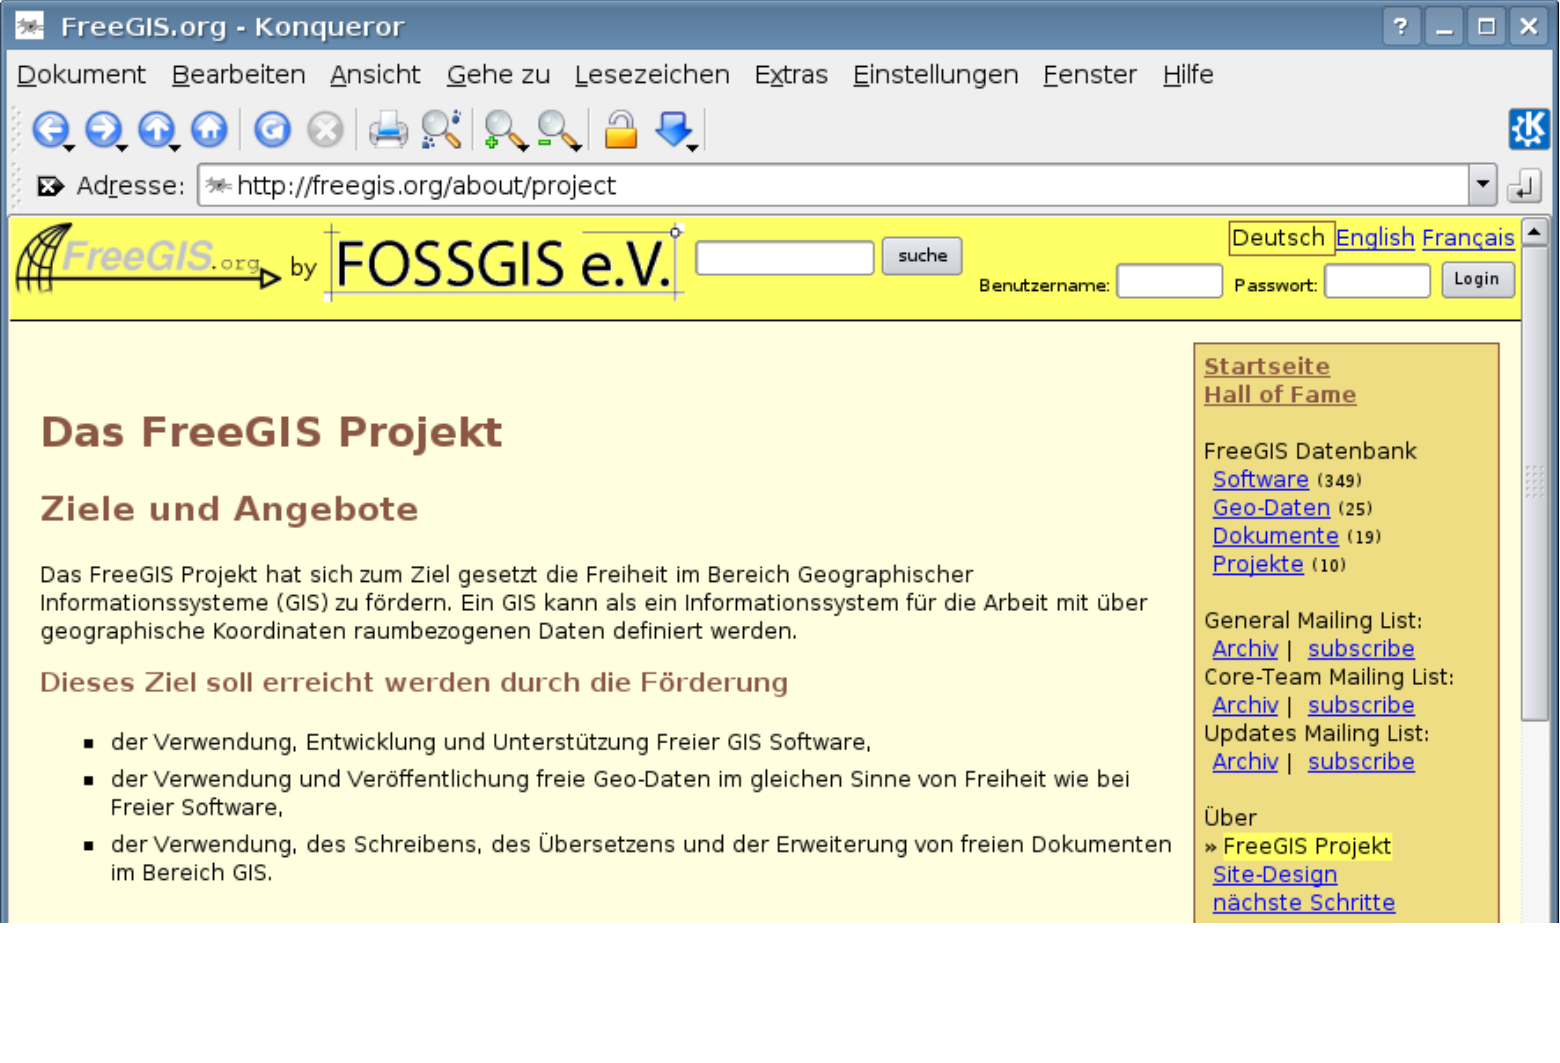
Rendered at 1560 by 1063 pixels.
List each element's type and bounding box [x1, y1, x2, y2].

picture [0, 0, 1559, 923]
